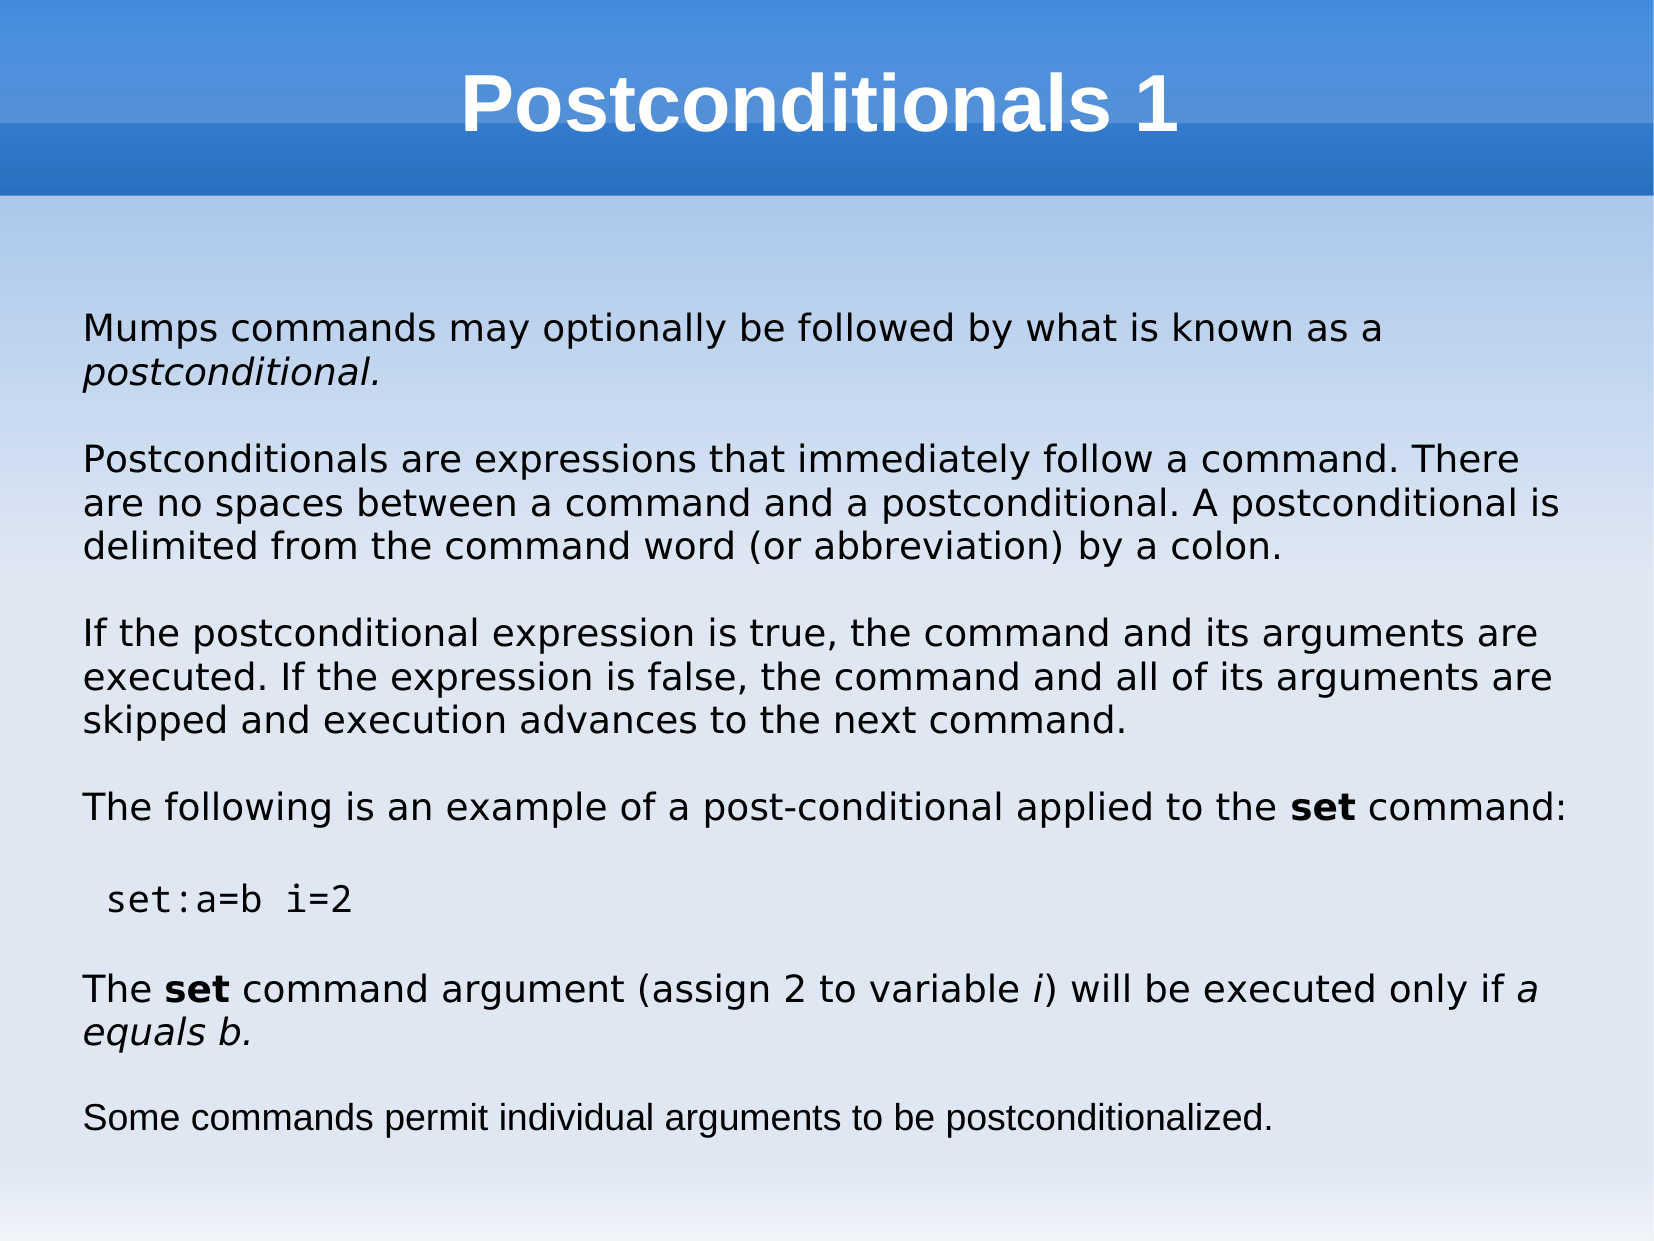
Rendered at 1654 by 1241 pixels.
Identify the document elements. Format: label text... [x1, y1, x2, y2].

title Postconditionals 1 [76, 0, 1565, 208]
subtitle Mumps commands may optionally be followed by what is known as a postconditional. Postconditionals are expressions that immediately follow a command. There are no spaces between a command and a postconditional. A postconditional is delimited from the command word (or abbreviation) by a colon. If the postconditional expression is true, the command and its arguments are executed. If the expression is false, the command and all of its arguments are skipped and execution advances to the next command. The following is an example of a post-conditional applied to the set command: set:a=b i=2 The set command argument (assign 2 to variable i) will be executed only if a equals b. Some commands permit individual arguments to be postconditionalized. [82, 191, 1571, 1208]
picture [0, 0, 1654, 1241]
